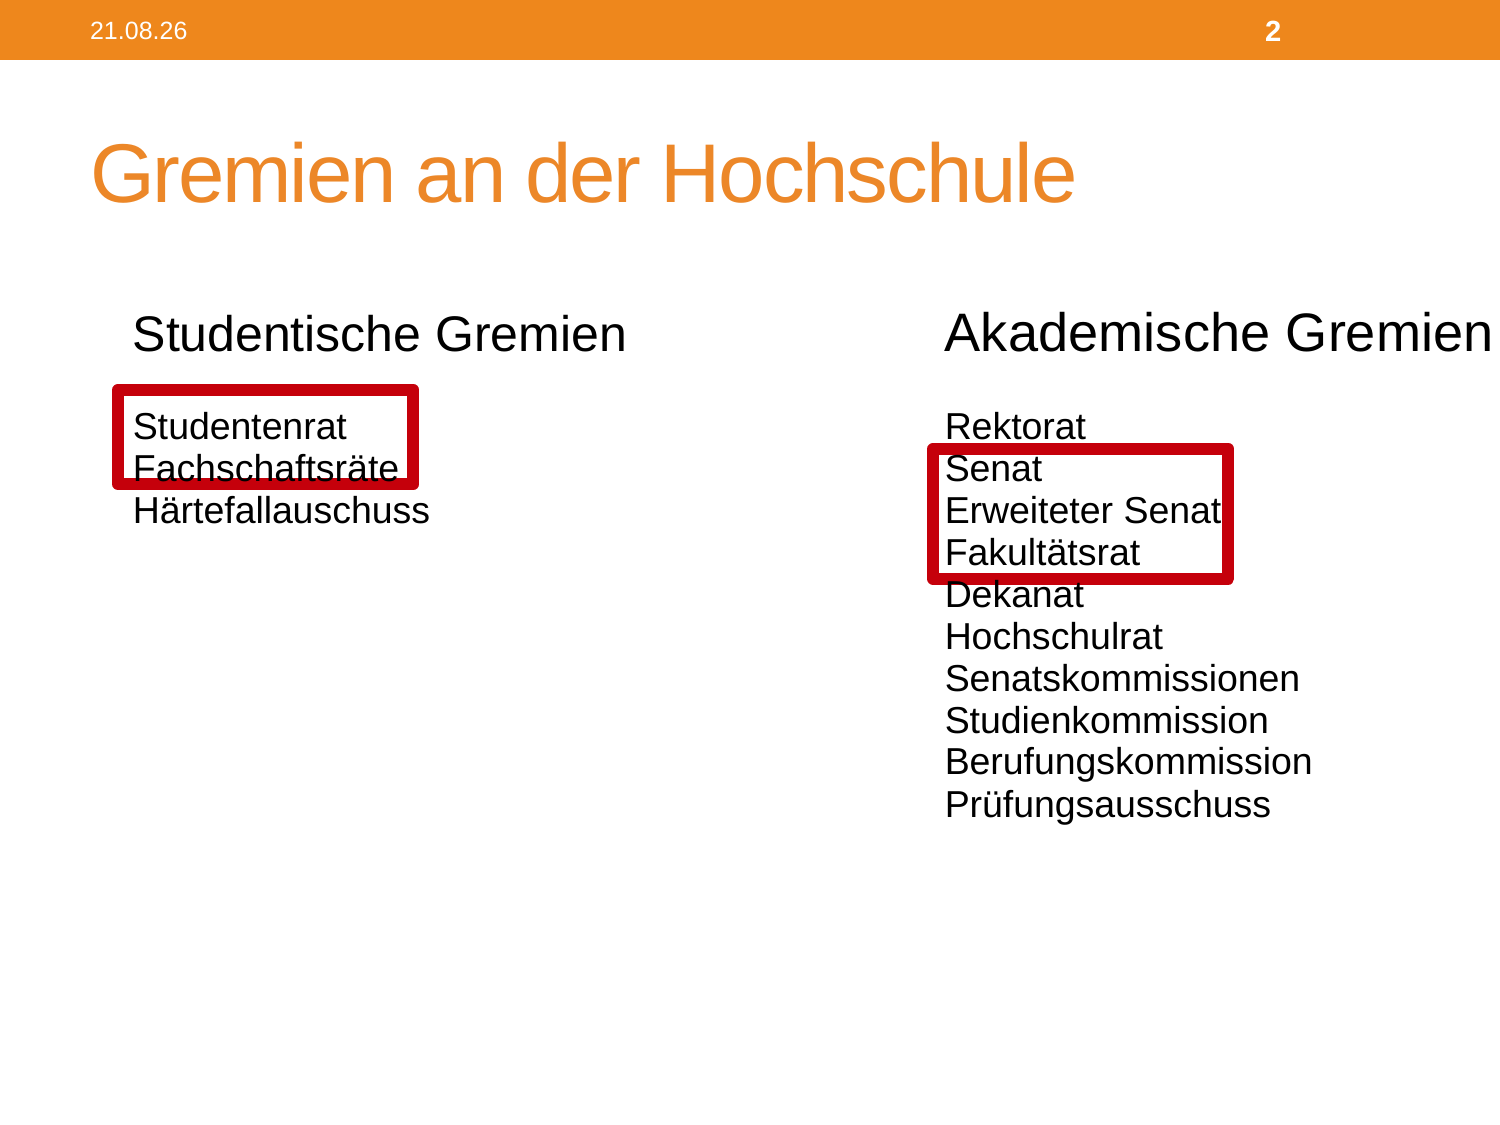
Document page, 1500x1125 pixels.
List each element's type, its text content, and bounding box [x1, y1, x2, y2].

slide_number 03.10.16 [75, 3, 550, 57]
text_box Studentische Gremien Akademische Gremien Studentenrat Rektorat Fachschaftsräte Senat Härtefallauschuss Erweiteter Senat Fakultätsrat Dekanat Hochschulrat Senatskommissionen Studienkommission Berufungskommission Prüfungsausschuss [118, 295, 1500, 833]
slide_number <Foliennummer> [1250, 3, 1425, 57]
title Gremien an der Hochschule [75, 87, 1425, 250]
